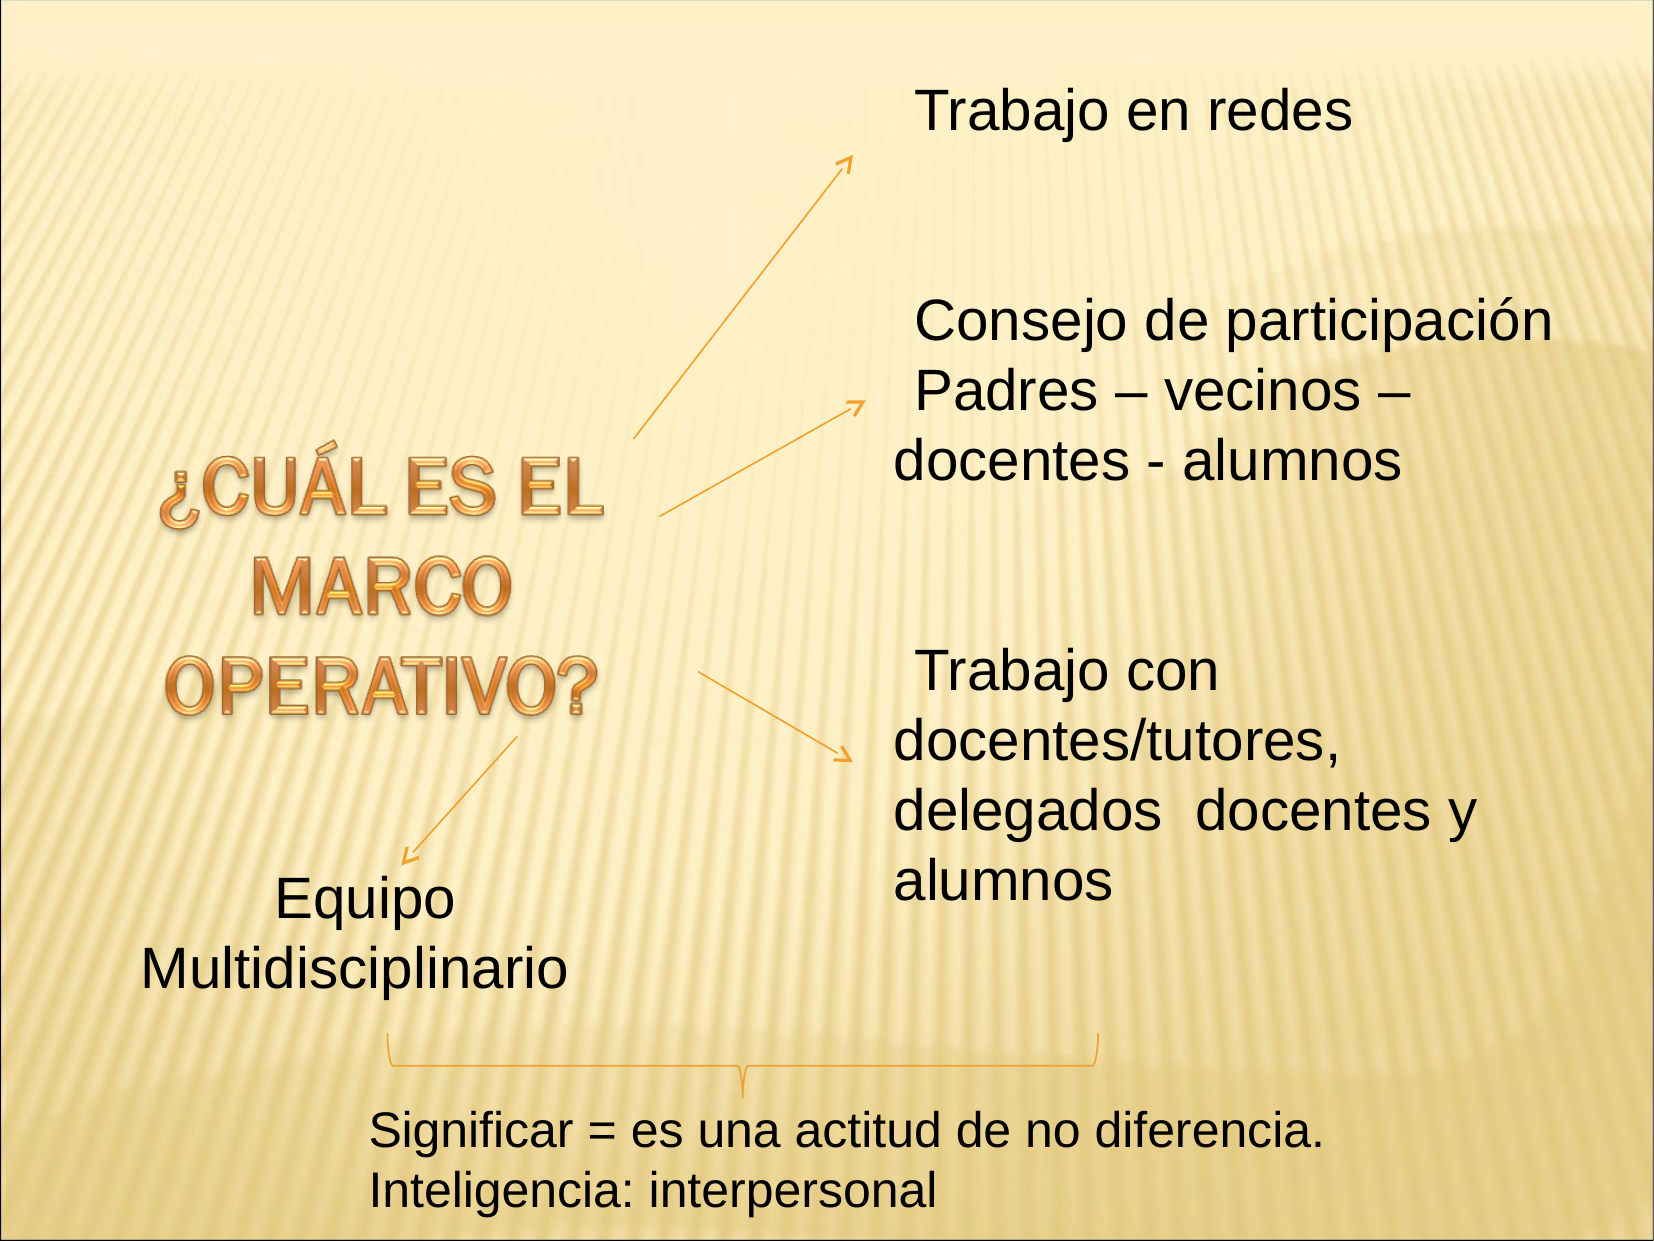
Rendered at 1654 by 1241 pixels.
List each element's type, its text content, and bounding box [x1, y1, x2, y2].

text_box Equipo Multidisciplinario [64, 852, 646, 1008]
picture [0, 0, 1654, 1241]
text_box Trabajo en redes Consejo de participación Padres – vecinos – docentes - alumnos Trabajo con docentes/tutores, delegados docentes y alumnos [878, 64, 1628, 920]
text_box Significar = es una actitud de no diferencia. Inteligencia: interpersonal [335, 1089, 1602, 1226]
